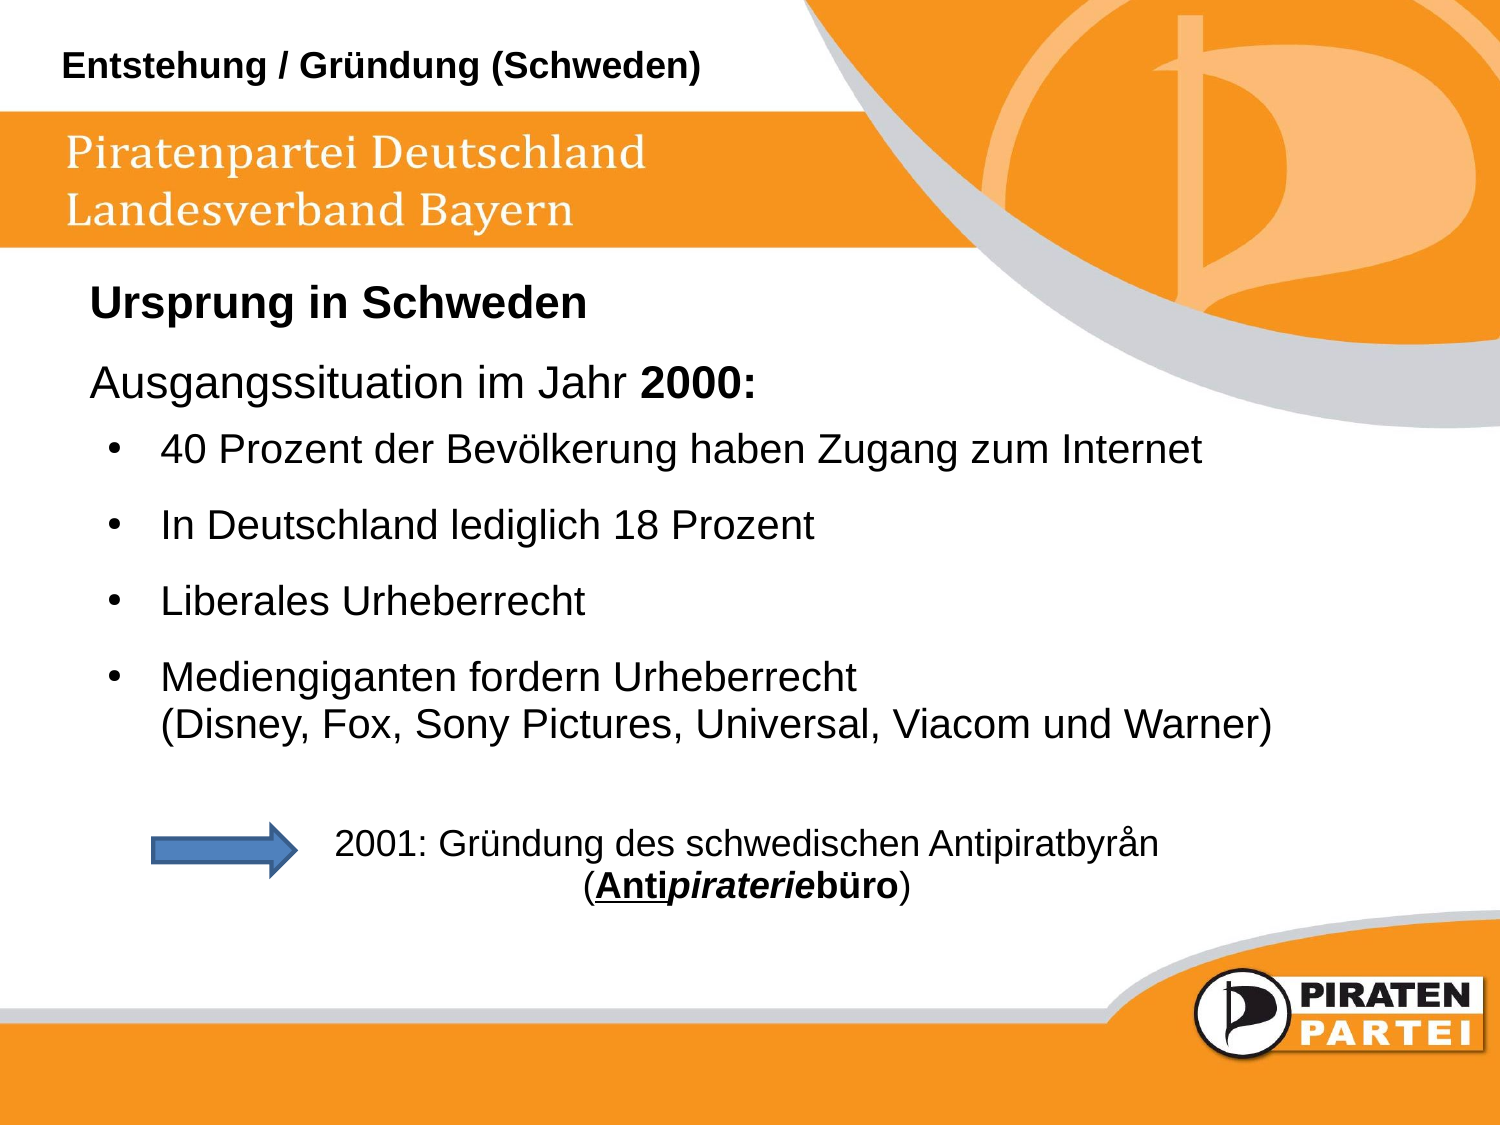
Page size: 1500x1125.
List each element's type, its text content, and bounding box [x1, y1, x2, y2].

picture [0, 0, 1500, 1125]
text_box Ursprung in Schweden Ausgangssituation im Jahr 2000: 40 Prozent der Bevölkerung haben Zugang zum Internet In Deutschland lediglich 18 Prozent Liberales Urheberrecht Mediengiganten fordern Urheberrecht (Disney, Fox, Sony Pictures, Universal, Viacom und Warner) [74, 268, 1425, 830]
text_box [153, 826, 296, 875]
title Entstehung / Gründung (Schweden) [46, 27, 1397, 104]
text_box 2001: Gründung des schwedischen Antipiratbyrån (Antipirateriebüro) [165, 815, 1329, 916]
